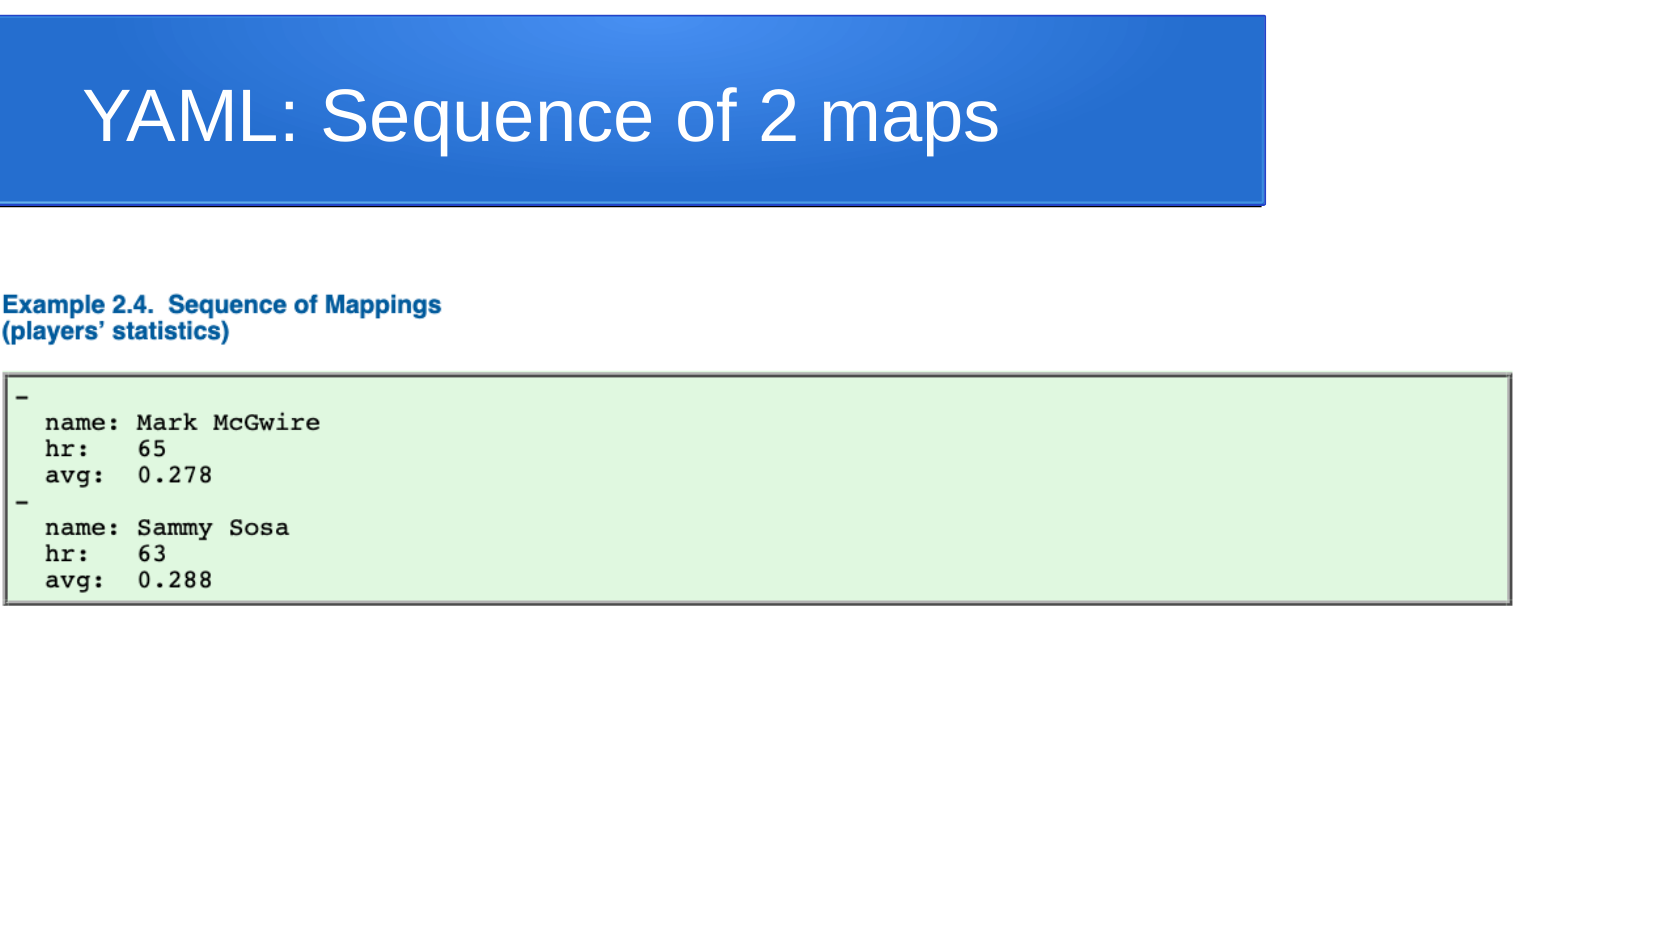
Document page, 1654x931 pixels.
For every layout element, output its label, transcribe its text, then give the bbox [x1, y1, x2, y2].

picture [0, 266, 1654, 665]
text_box YAML: Sequence of 2 maps [82, 35, 1235, 189]
picture [0, 13, 1269, 211]
